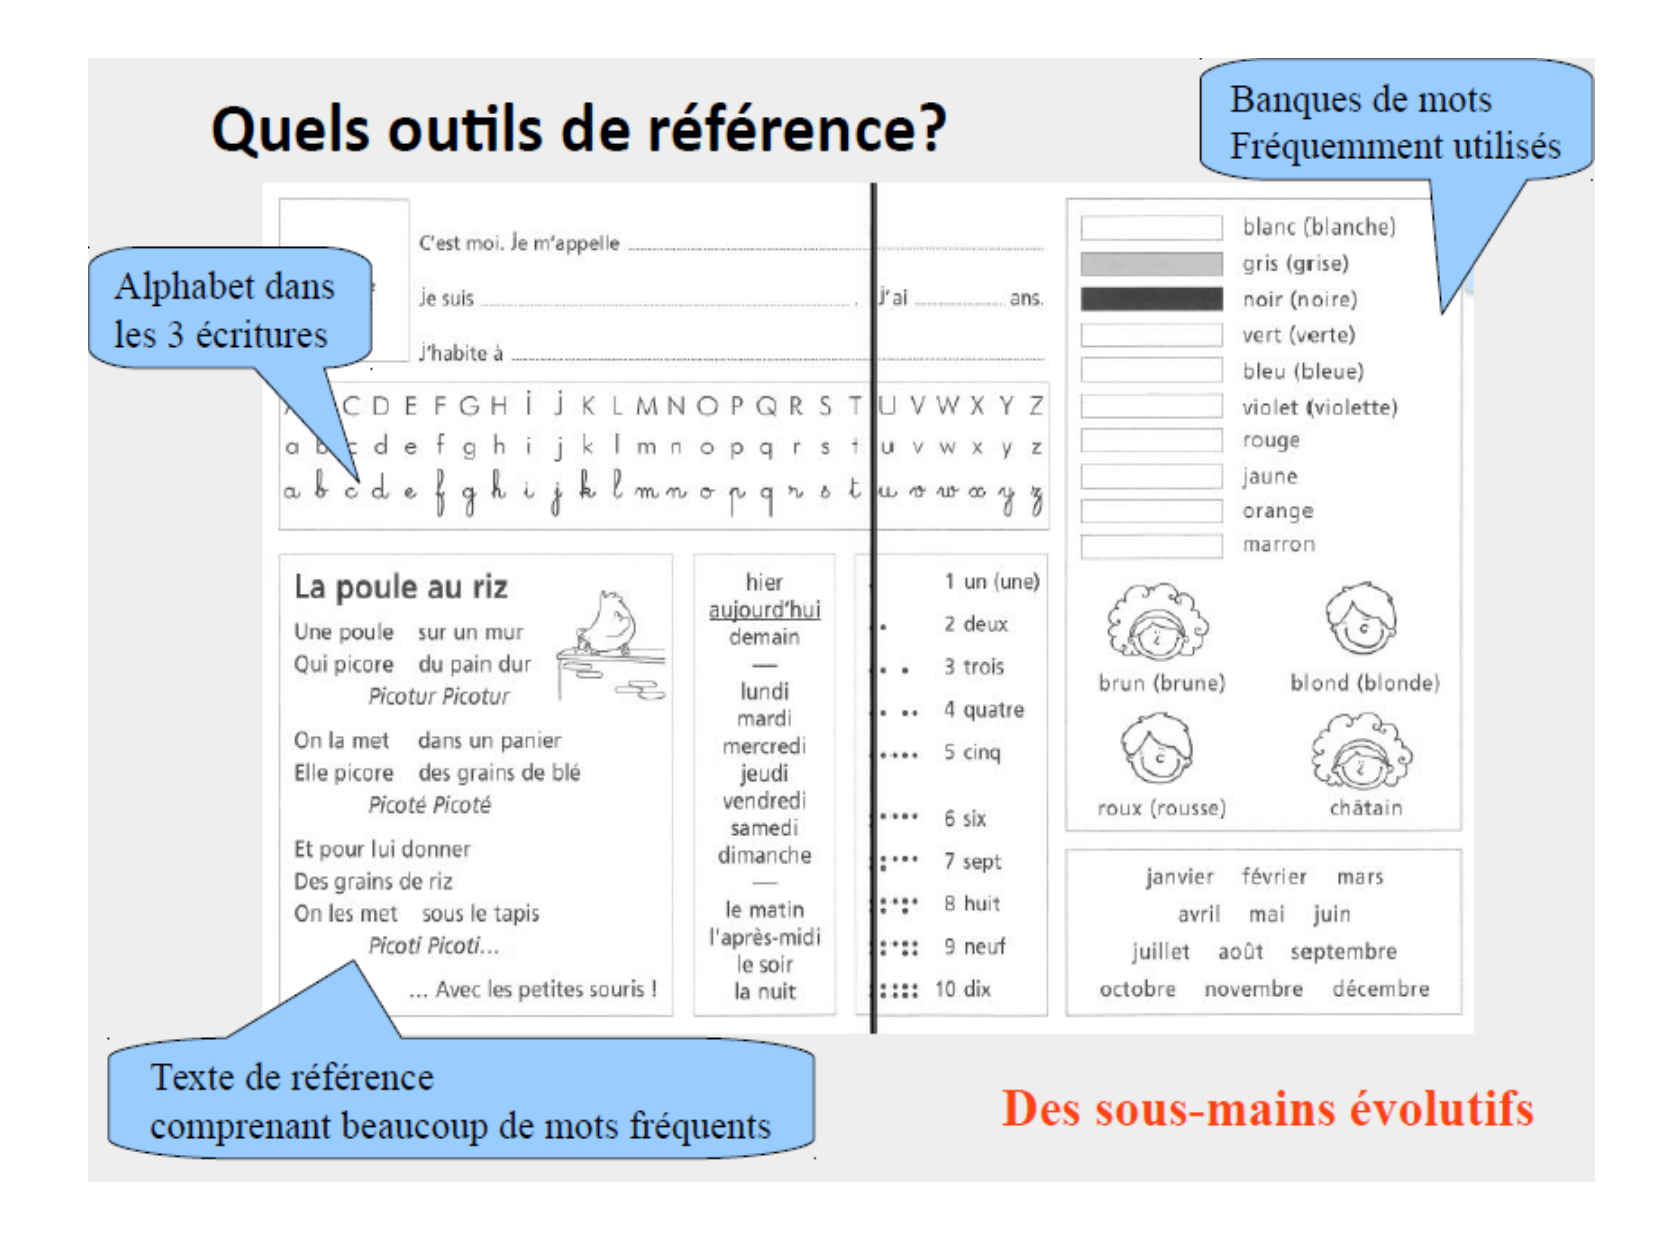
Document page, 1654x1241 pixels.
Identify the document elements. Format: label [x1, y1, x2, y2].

picture [88, 58, 1595, 1182]
